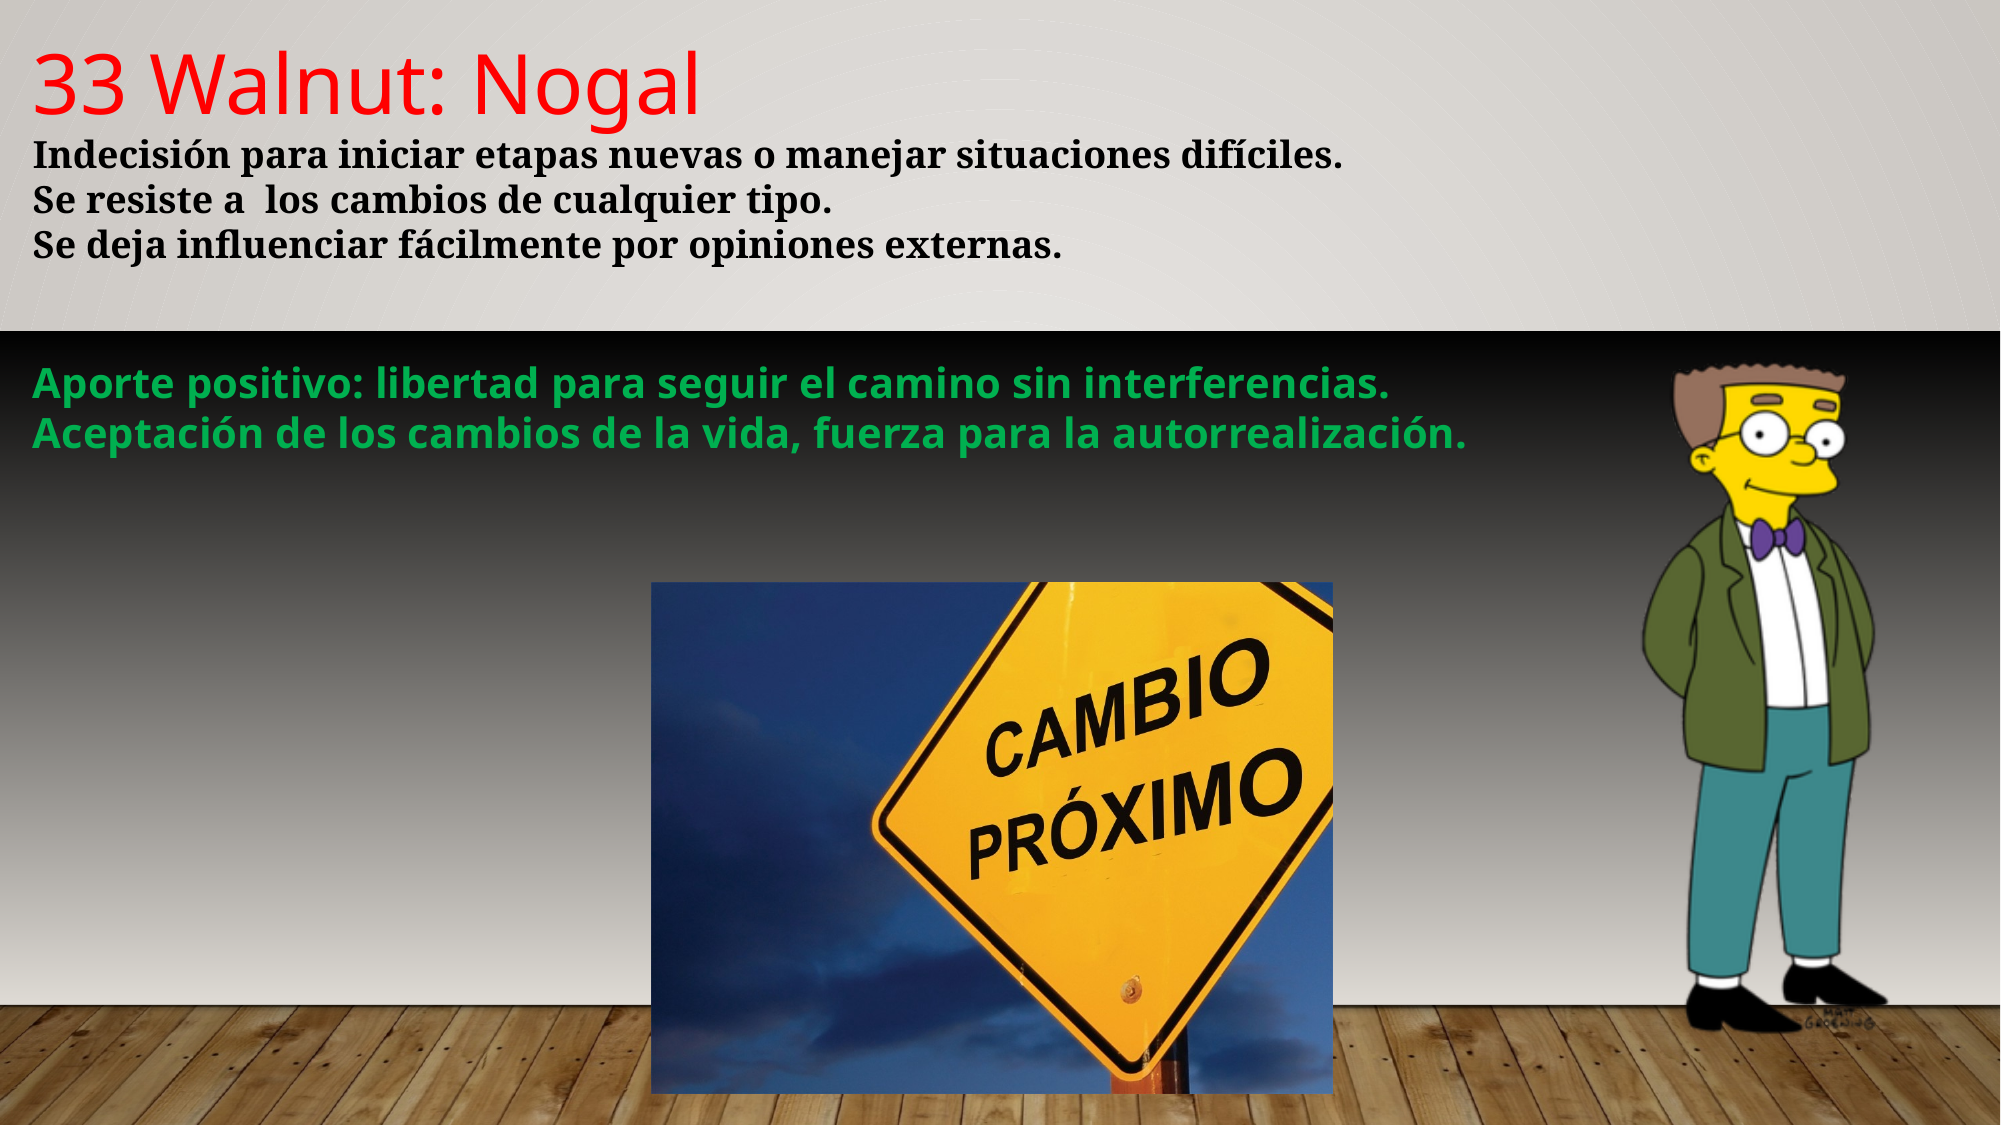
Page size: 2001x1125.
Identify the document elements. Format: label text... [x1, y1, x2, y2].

picture [651, 582, 1333, 1094]
picture [1564, 328, 1967, 1067]
text_box 33 Walnut: Nogal Indecisión para iniciar etapas nuevas o manejar situaciones difíciles. Se resiste a los cambios de cualquier tipo. Se deja influenciar fácilmente por opiniones externas. Aporte positivo: libertad para seguir el camino sin interferencias. Aceptación de los cambios de la vida, fuerza para la autorrealización. [18, 24, 1620, 599]
